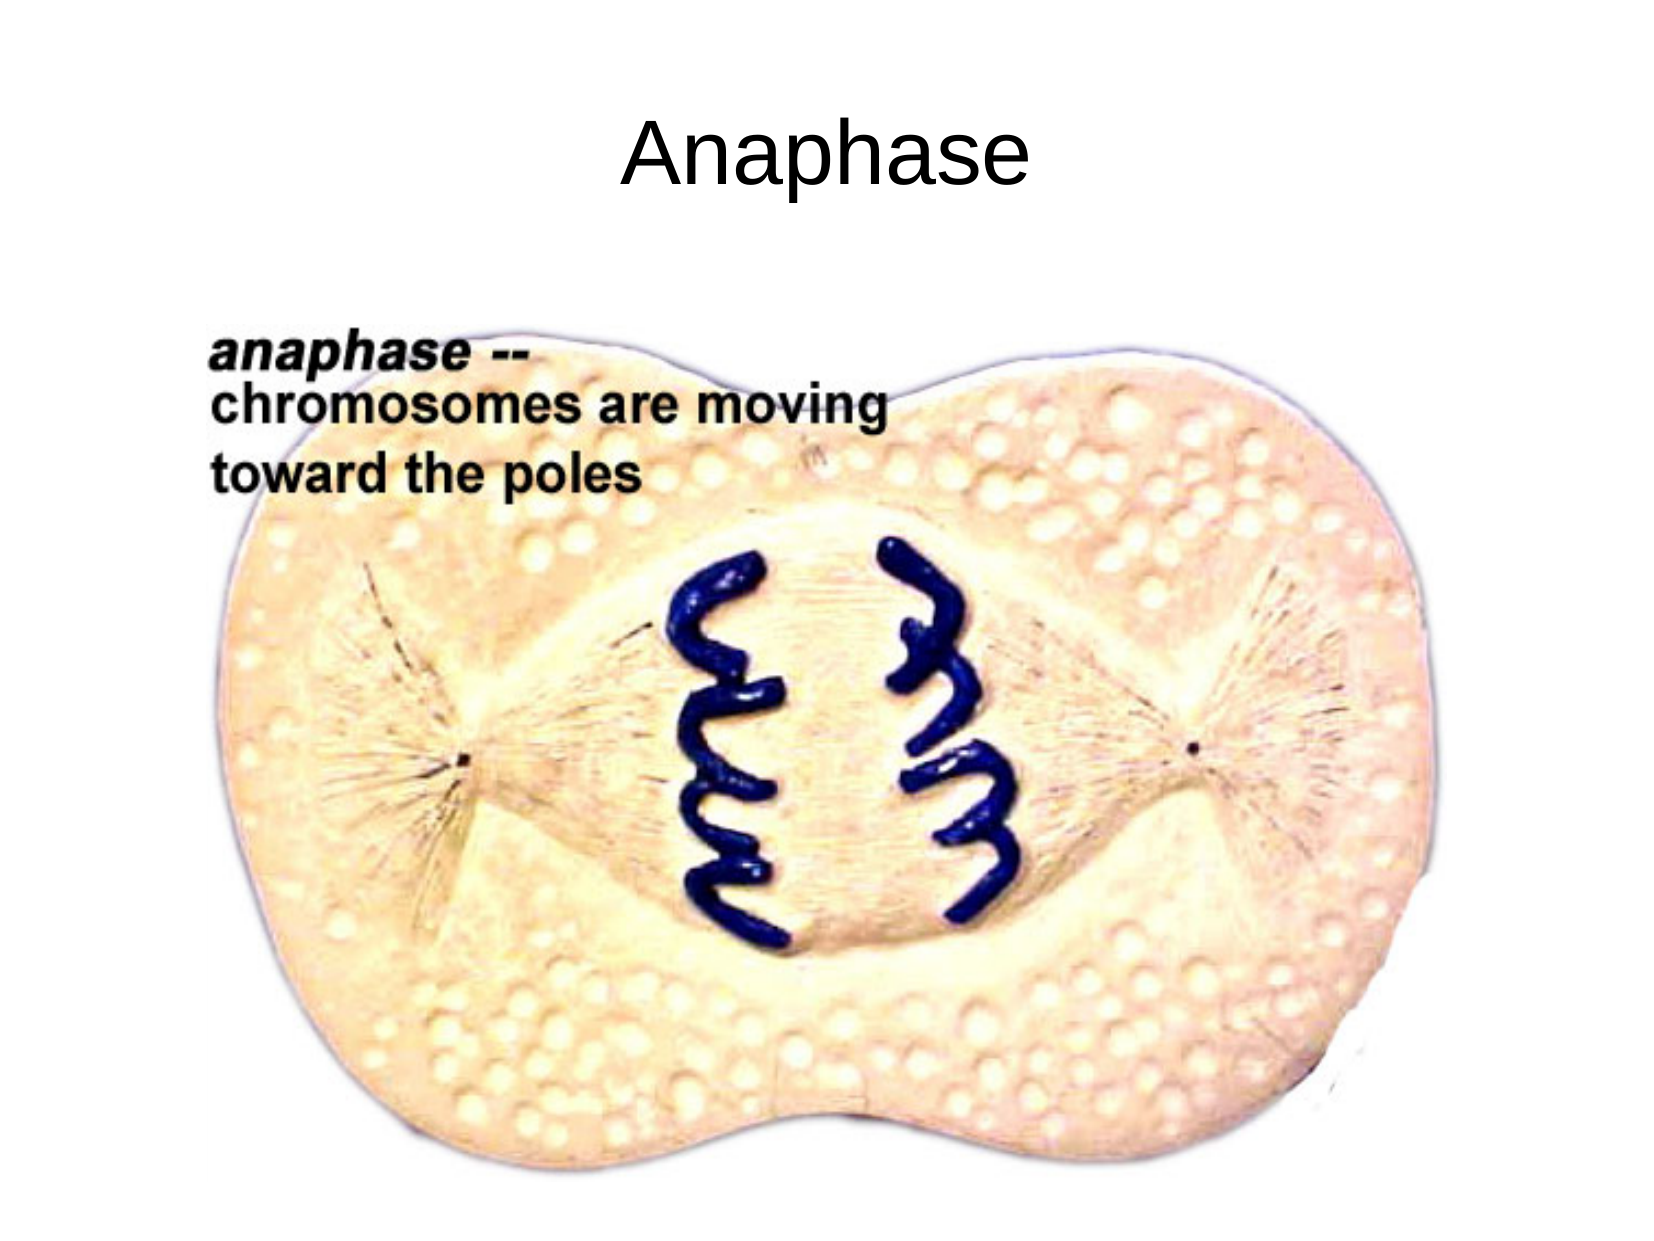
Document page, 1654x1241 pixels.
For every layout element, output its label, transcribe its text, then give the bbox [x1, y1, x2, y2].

title Anaphase [82, 49, 1571, 257]
picture [206, 324, 1447, 1182]
